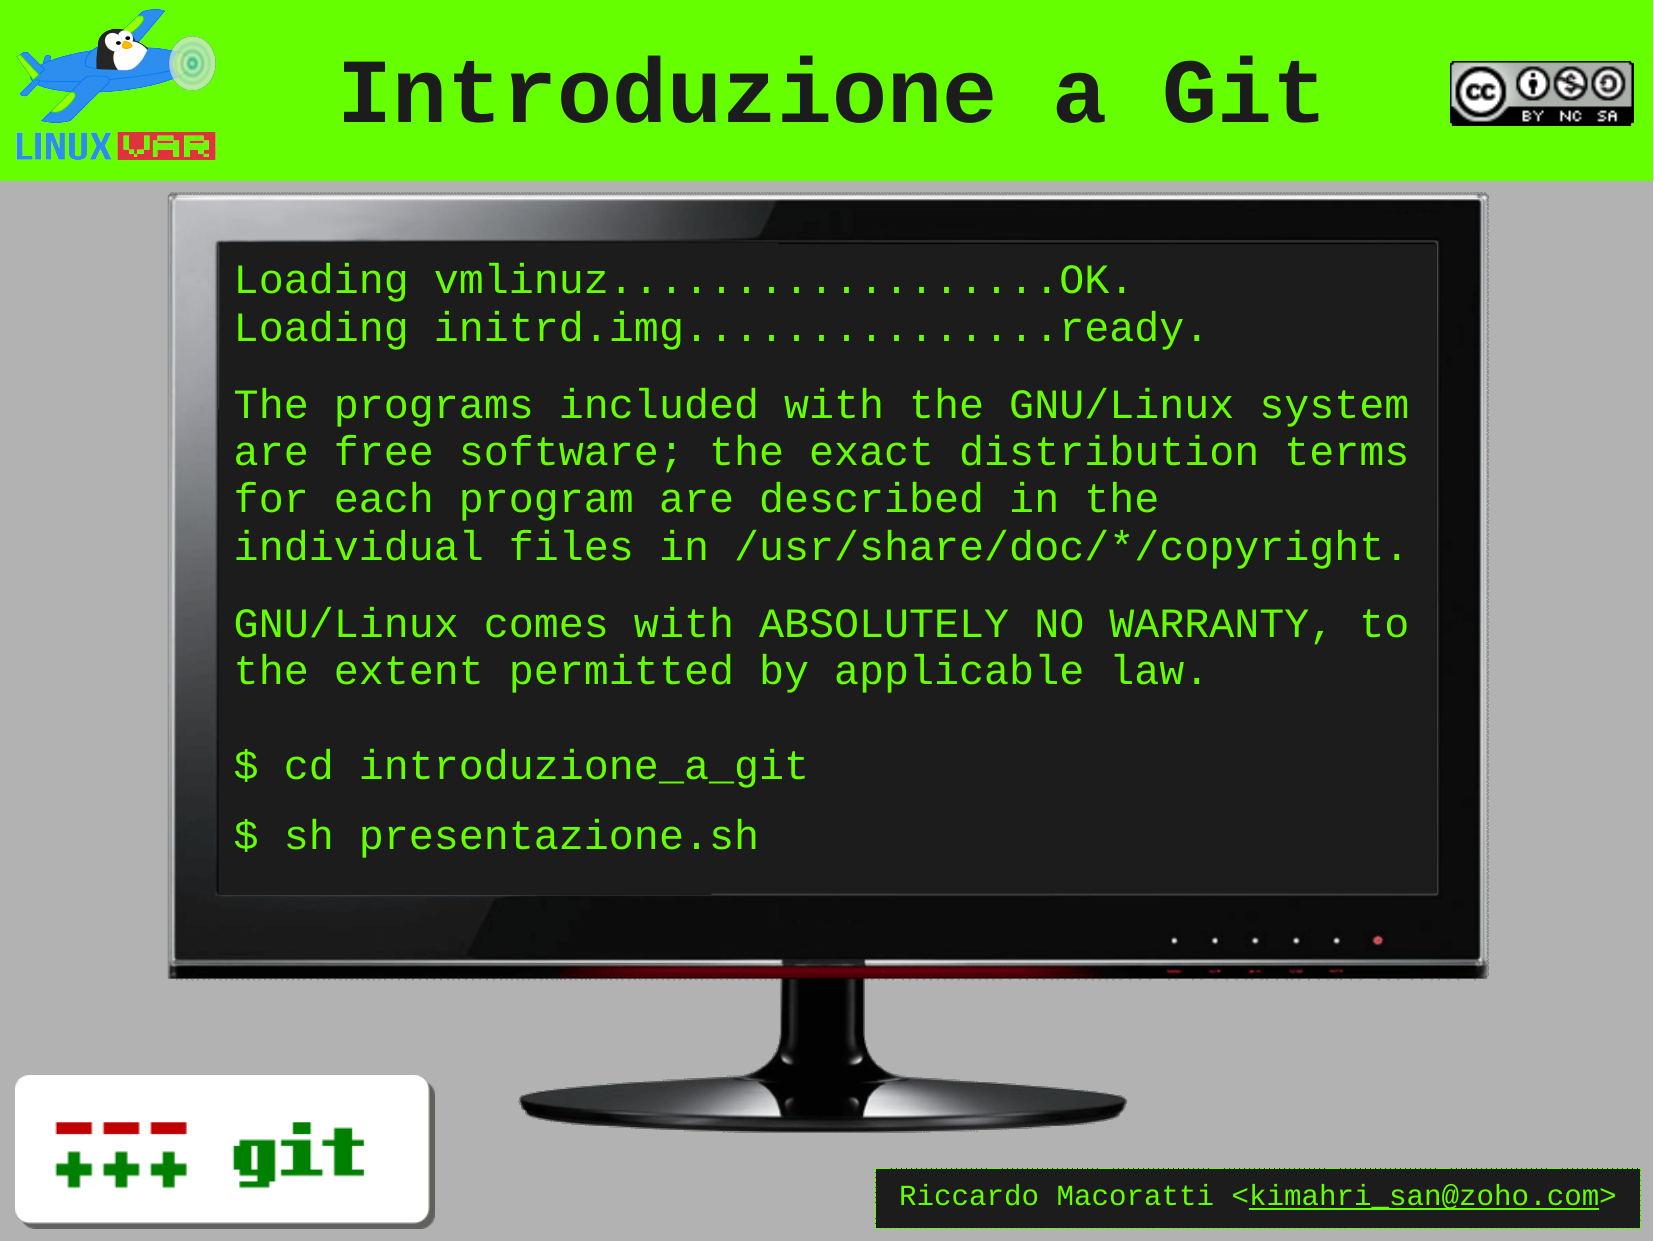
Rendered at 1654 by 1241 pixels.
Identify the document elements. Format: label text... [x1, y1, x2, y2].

picture [1450, 61, 1634, 126]
text_box [0, 0, 1653, 181]
text_box Riccardo Macoratti <kimahri_san@zoho.com> [875, 1168, 1641, 1229]
picture [15, 9, 1529, 1229]
text_box Introduzione a Git [216, 39, 1471, 158]
